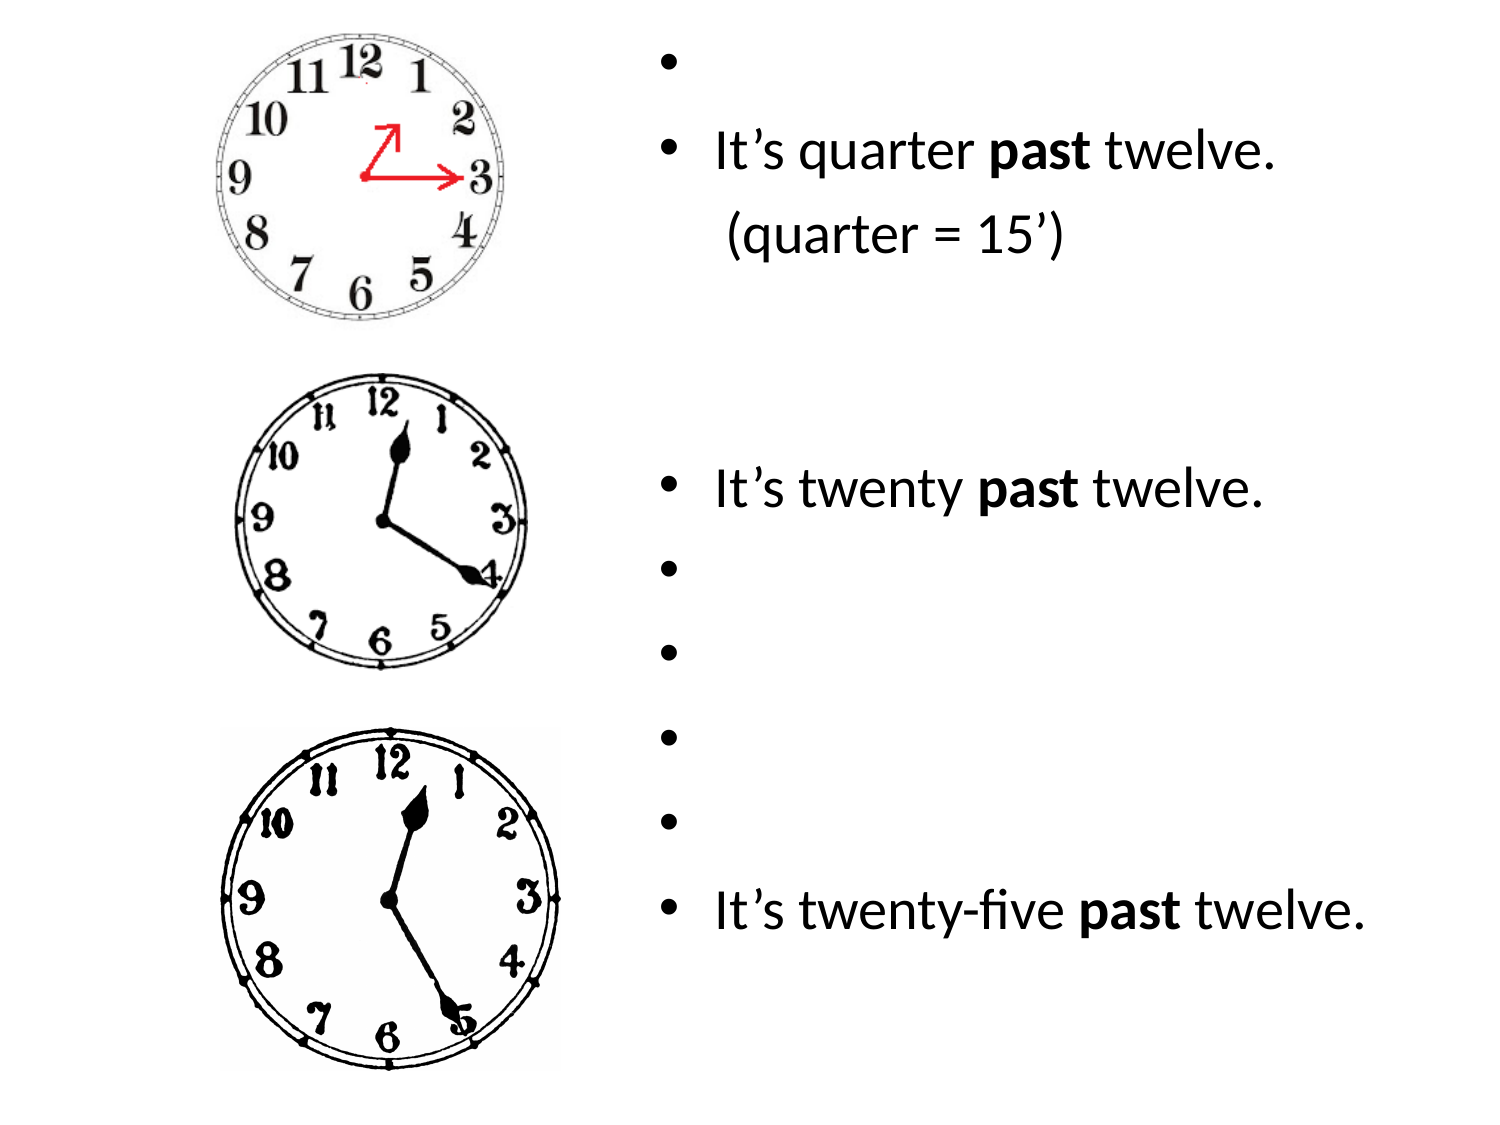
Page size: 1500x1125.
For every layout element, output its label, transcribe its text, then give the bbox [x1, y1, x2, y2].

picture [234, 373, 528, 671]
picture [194, 19, 528, 339]
picture [220, 727, 561, 1071]
list It’s quarter past twelve. (quarter = 15’) It’s twenty past twelve. It’s twenty-five past twelve. [643, 19, 1426, 1106]
